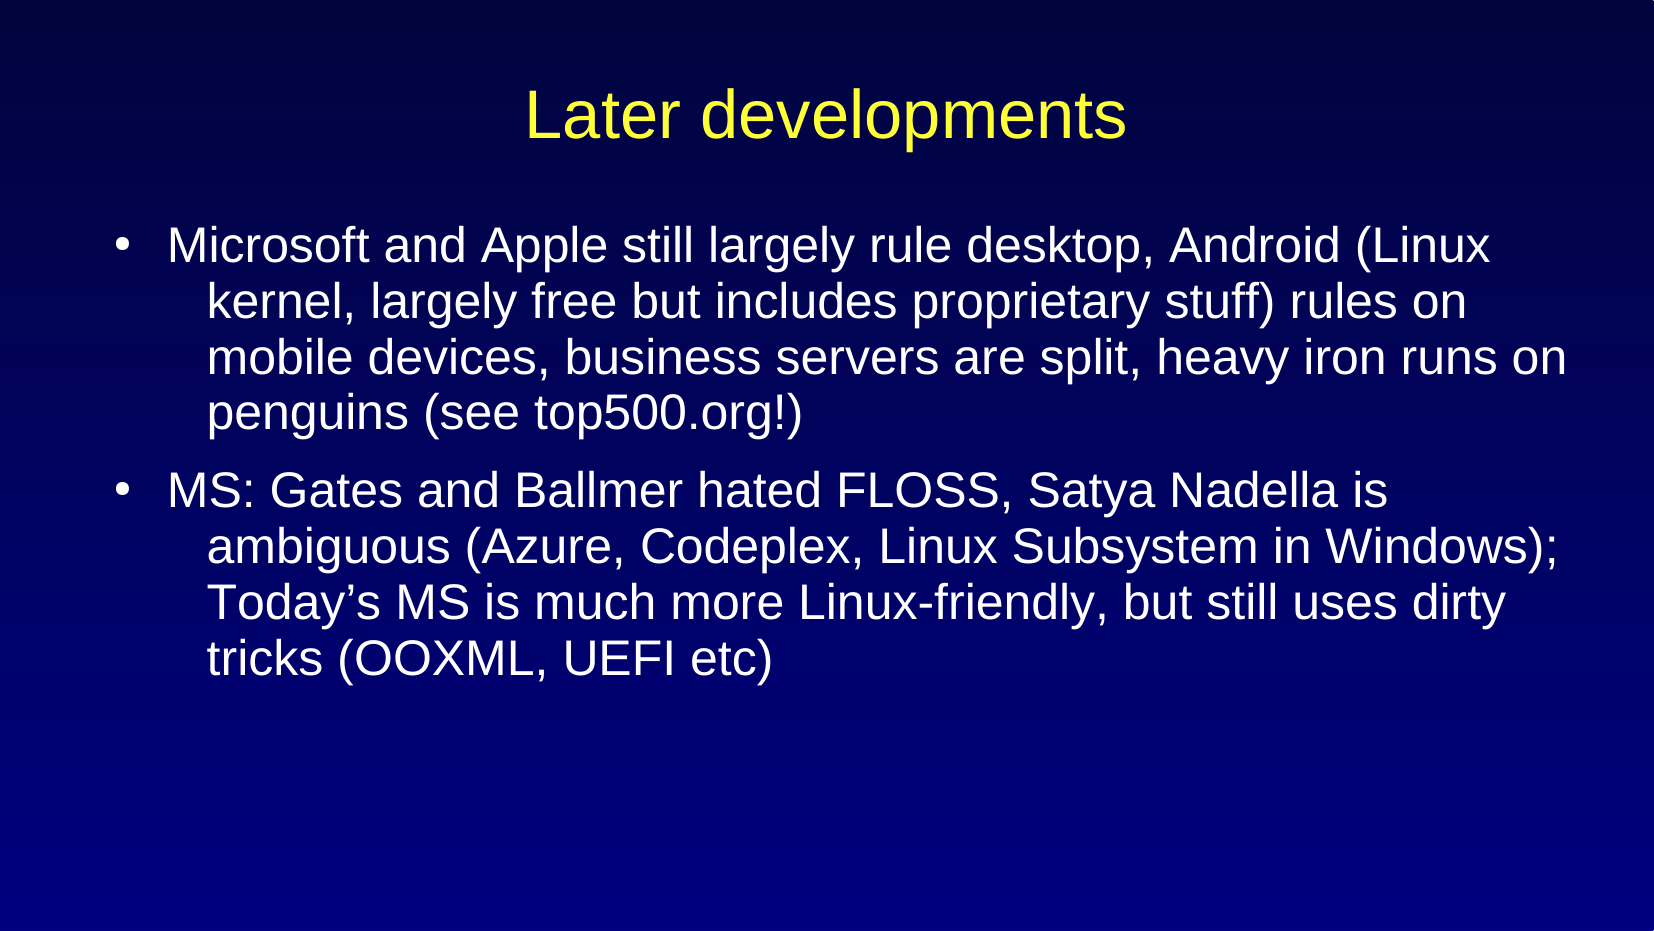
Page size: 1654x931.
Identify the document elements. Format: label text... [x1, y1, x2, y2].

list Microsoft and Apple still largely rule desktop, Android (Linux kernel, largely free but includes proprietary stuff) rules on mobile devices, business servers are split, heavy iron runs on penguins (see top500.org!) MS: Gates and Ballmer hated FLOSS, Satya Nadella is ambiguous (Azure, Codeplex, Linux Subsystem in Windows); Today’s MS is much more Linux-friendly, but still uses dirty tricks (OOXML, UEFI etc) [82, 217, 1571, 758]
title Later developments [82, 37, 1571, 193]
